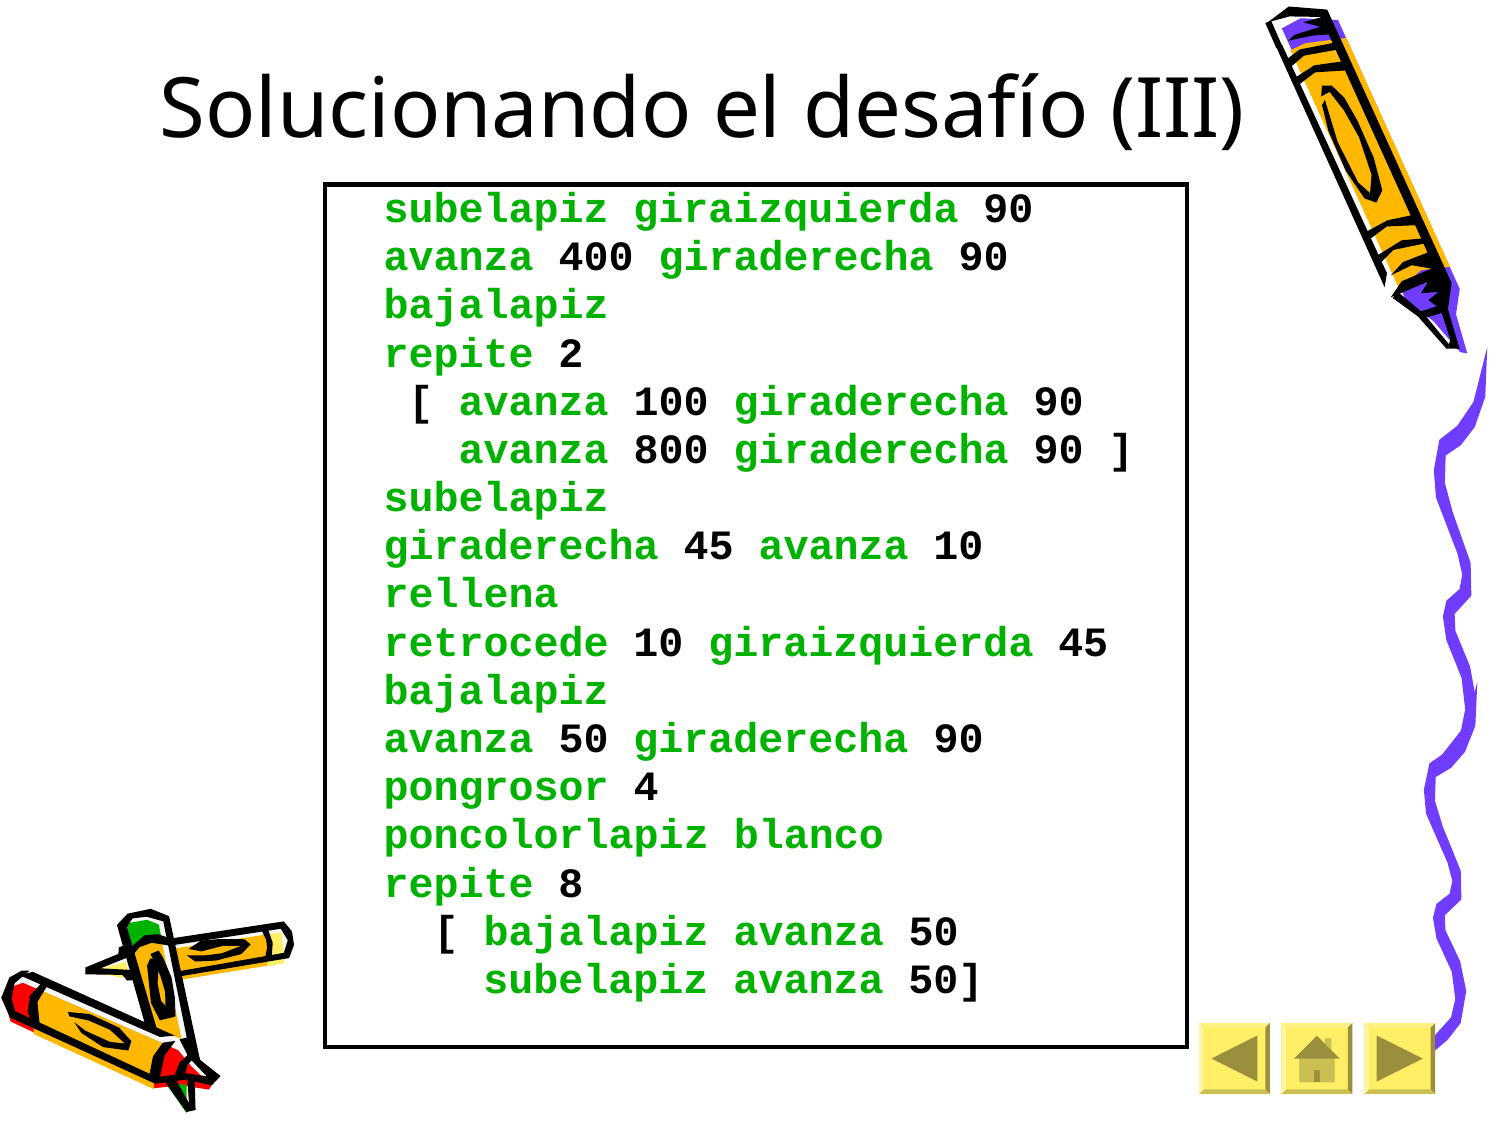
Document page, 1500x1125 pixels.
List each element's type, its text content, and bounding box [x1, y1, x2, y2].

text_box [1200, 1023, 1270, 1094]
text_box [1283, 1023, 1353, 1094]
text_box [1366, 1023, 1436, 1094]
title Solucionando el desafío (III) [112, 37, 1294, 170]
list subelapiz giraizquierda 90 avanza 400 giraderecha 90 bajalapiz repite 2 [ avanza 100 giraderecha 90 avanza 800 giraderecha 90 ] subelapiz giraderecha 45 avanza 10 rellena retrocede 10 giraizquierda 45 bajalapiz avanza 50 giraderecha 90 pongrosor 4 poncolorlapiz blanco repite 8 [ bajalapiz avanza 50 subelapiz avanza 50] [324, 184, 1187, 1047]
